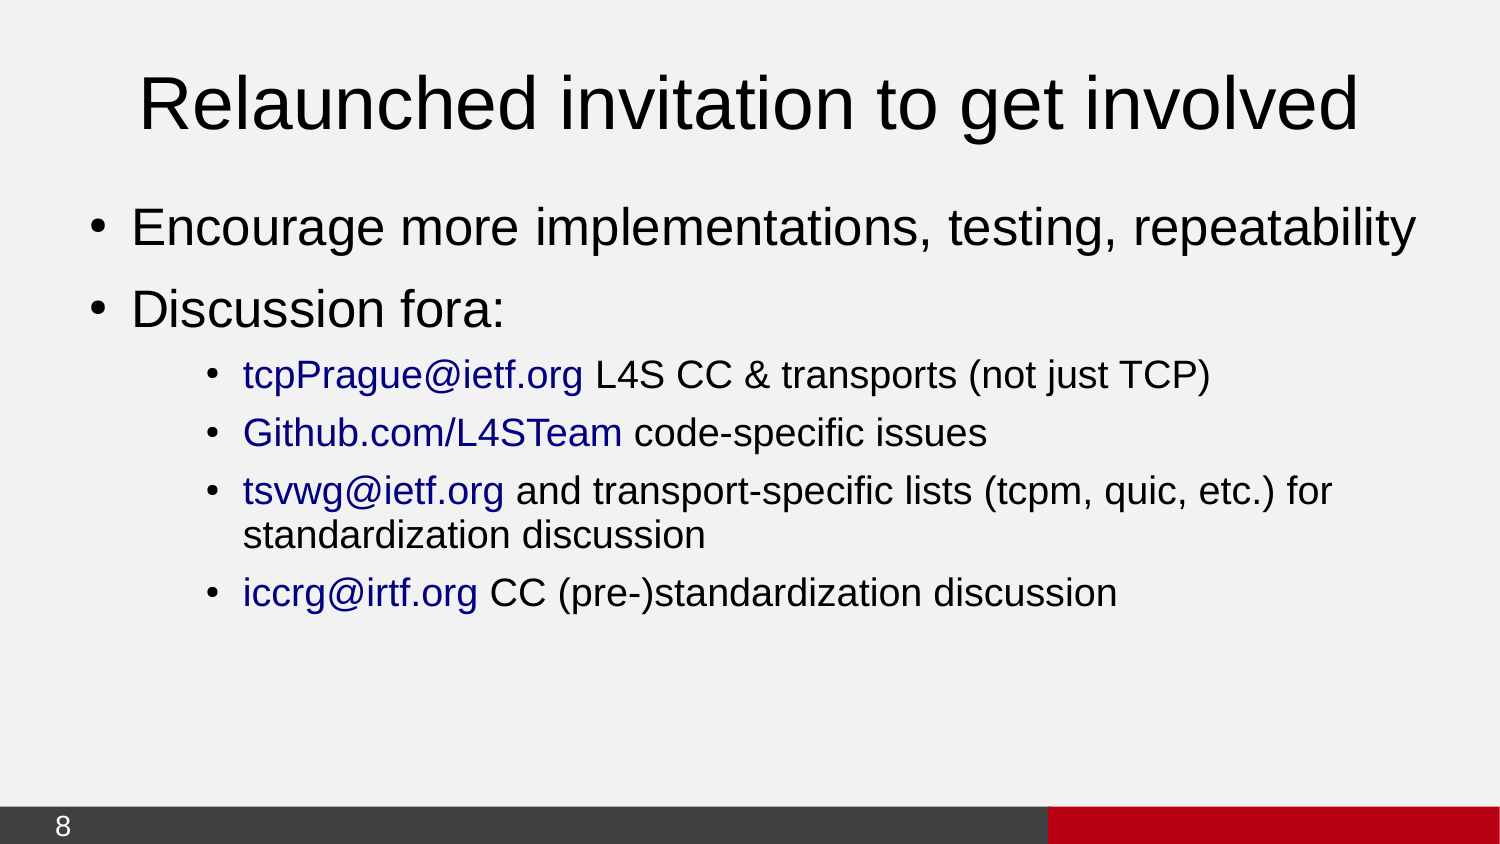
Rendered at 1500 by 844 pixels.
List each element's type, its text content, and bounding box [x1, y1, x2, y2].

title Relaunched invitation to get involved [75, 33, 1425, 175]
list Encourage more implementations, testing, repeatability Discussion fora: tcpPrague@ietf.org L4S CC & transports (not just TCP) Github.com/L4STeam code-specific issues tsvwg@ietf.org and transport-specific lists (tcpm, quic, etc.) for standardization discussion iccrg@irtf.org CC (pre-)standardization discussion [75, 197, 1425, 664]
